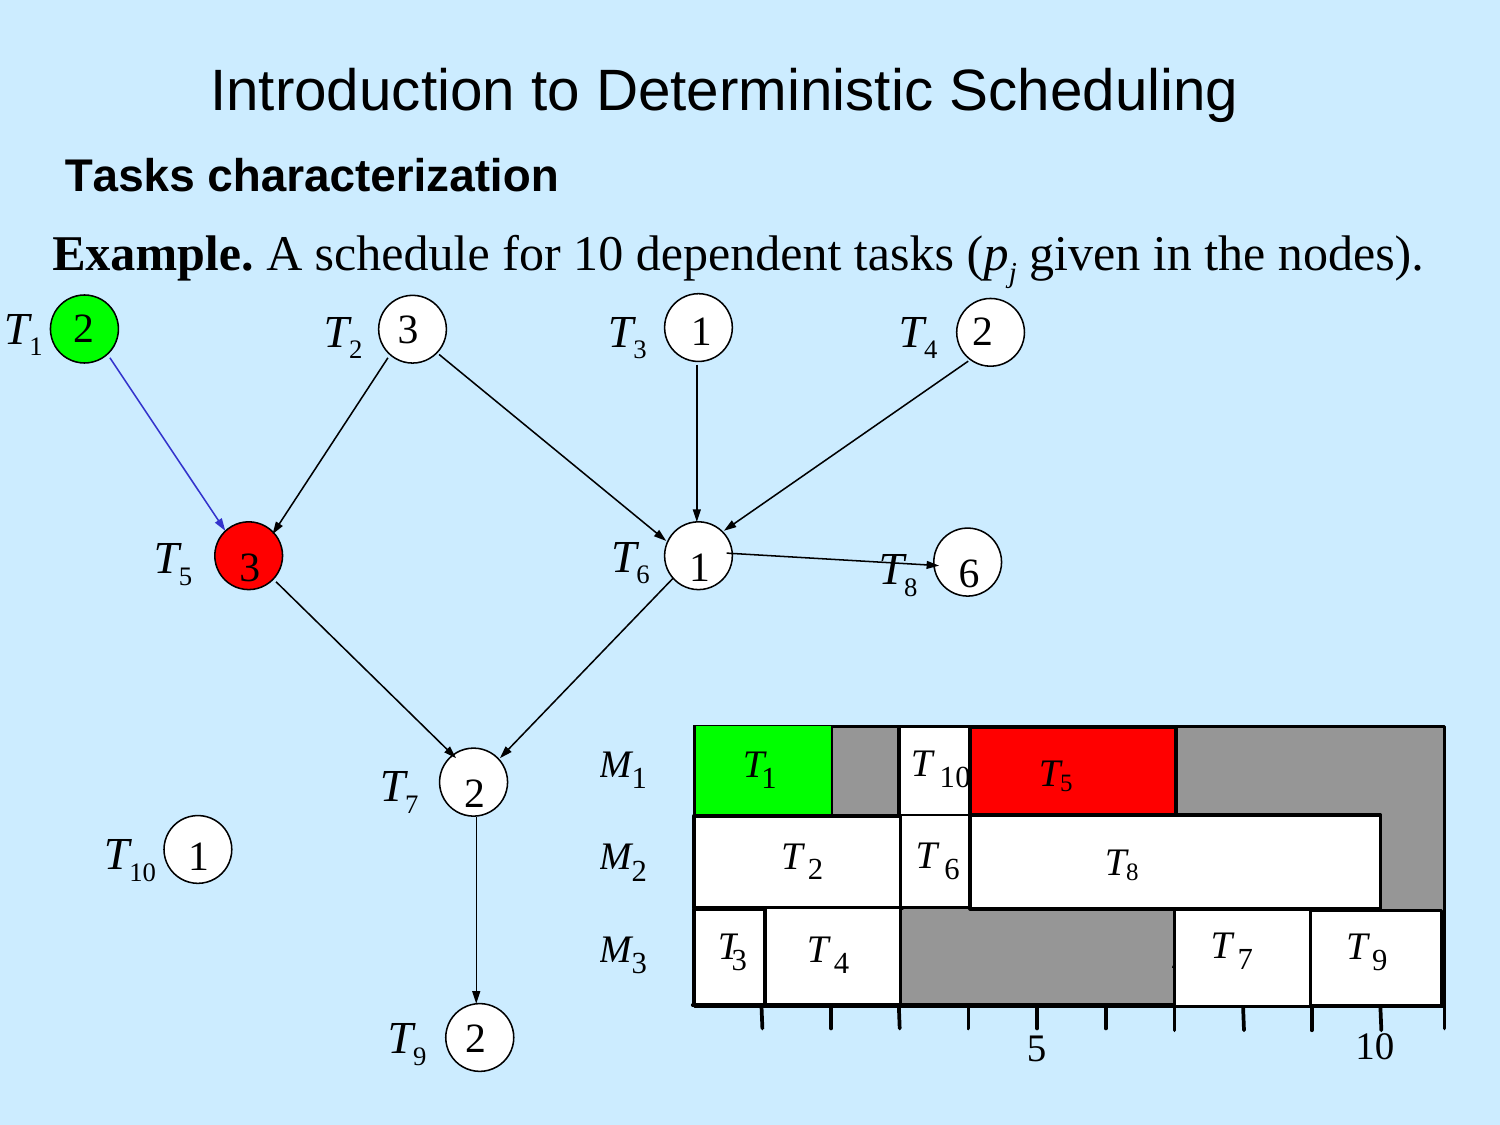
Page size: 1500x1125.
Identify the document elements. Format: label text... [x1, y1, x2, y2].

text_box T2 [308, 293, 428, 406]
text_box T8 [863, 531, 983, 644]
text_box Tasks characterization [49, 137, 1338, 208]
text_box [506, 1015, 514, 1059]
text_box T3 [593, 293, 712, 406]
text_box [465, 1068, 495, 1072]
title Introduction to Deterministic Scheduling [0, 12, 1450, 163]
text_box T10 [88, 816, 189, 929]
text_box 3 [258, 523, 283, 589]
text_box 1 [189, 821, 269, 927]
text_box T1 [0, 290, 69, 403]
text_box T7 [365, 748, 484, 861]
text_box 3 [428, 294, 478, 387]
chart [600, 725, 1450, 1080]
text_box 2 [957, 296, 1063, 388]
text_box 1 [716, 526, 733, 585]
text_box 2 [69, 292, 140, 395]
text_box T5 [138, 520, 258, 633]
text_box Example. A schedule for 10 dependent tasks (pj given in the nodes). [37, 212, 1500, 297]
text_box T4 [883, 293, 1003, 406]
text_box T6 [596, 518, 716, 631]
text_box 1 [712, 295, 772, 402]
text_box T9 [372, 1000, 453, 1113]
text_box 2 [450, 1003, 506, 1068]
text_box [189, 815, 217, 821]
text_box 2 [484, 749, 508, 815]
text_box 6 [983, 531, 1002, 593]
